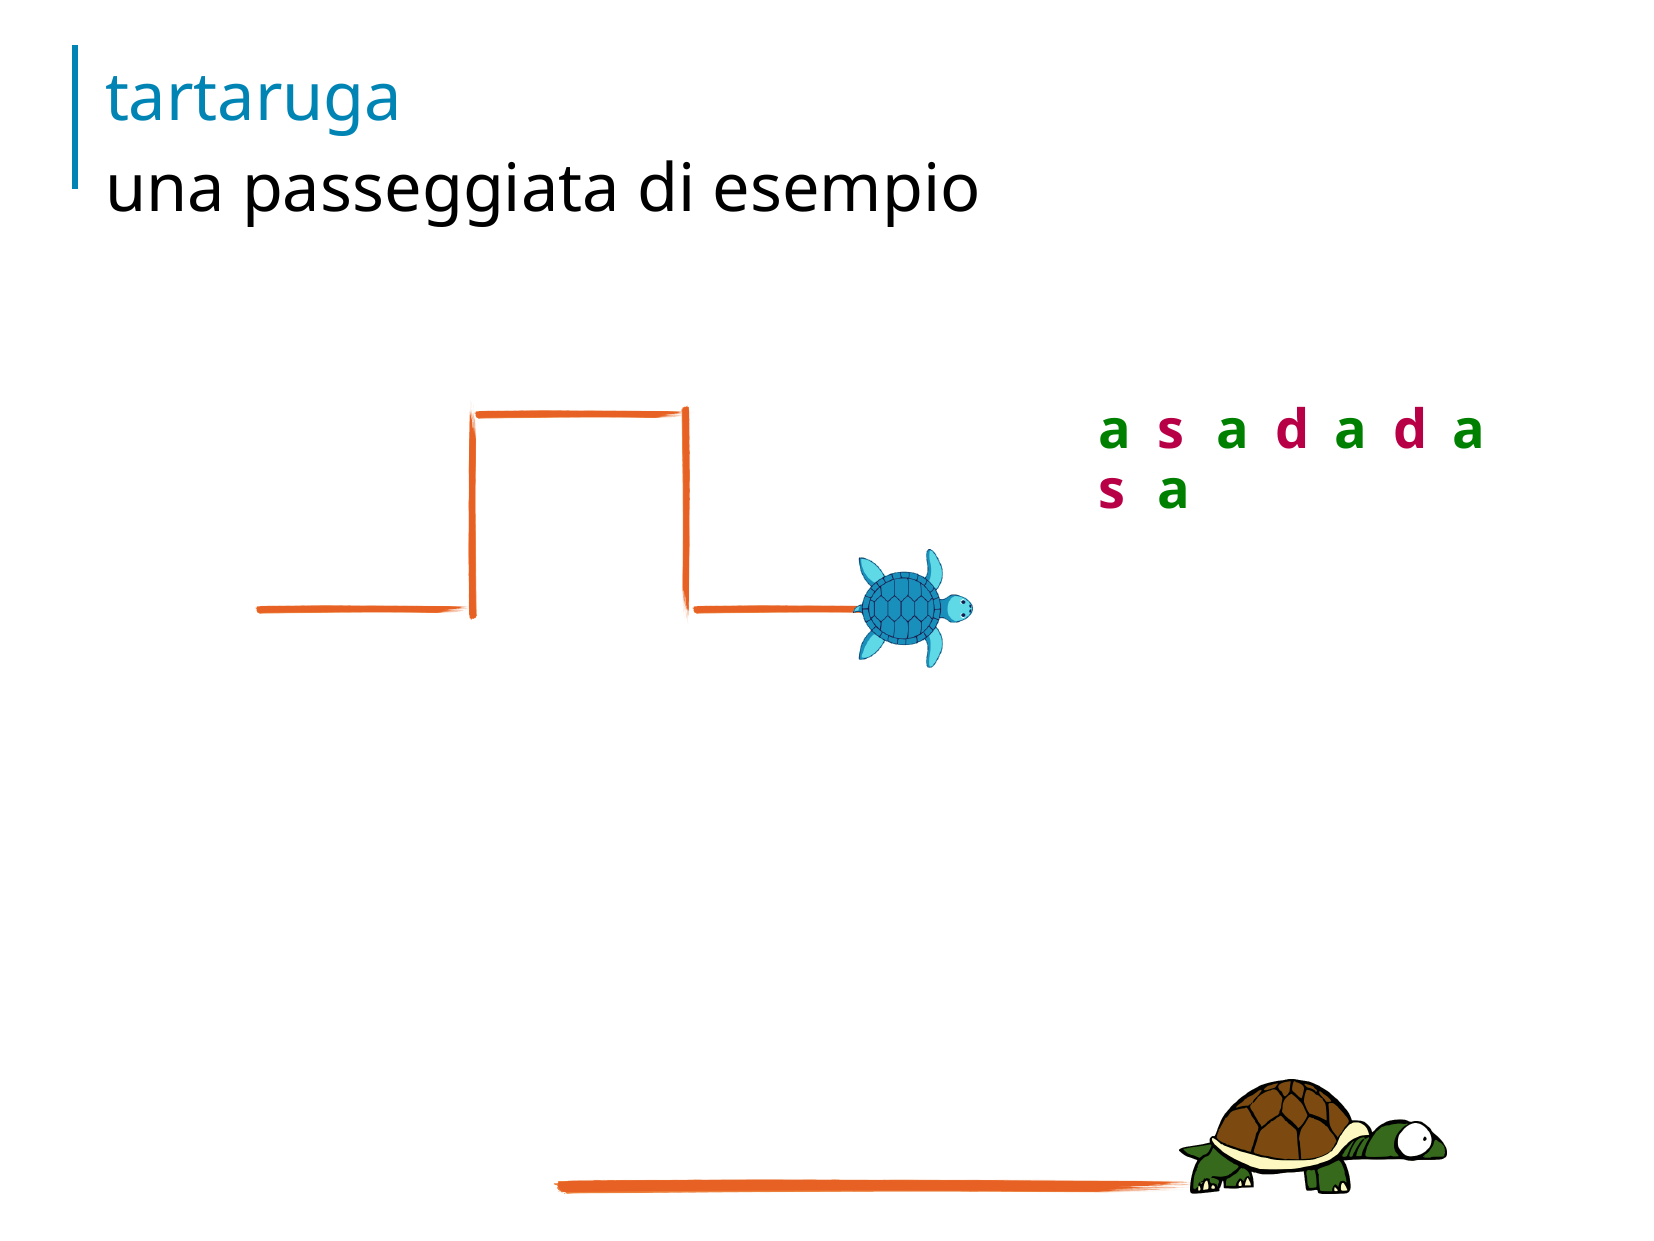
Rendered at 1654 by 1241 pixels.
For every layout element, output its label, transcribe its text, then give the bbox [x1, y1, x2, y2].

text_box s [1083, 442, 1142, 531]
text_box a [1438, 383, 1514, 472]
text_box a [1142, 442, 1219, 531]
text_box d [1260, 383, 1319, 472]
text_box a [1083, 383, 1142, 442]
text_box a [1201, 383, 1260, 472]
text_box d [1378, 383, 1438, 472]
picture [553, 1079, 1447, 1194]
text_box a [1319, 383, 1378, 472]
text_box s [1142, 383, 1201, 442]
picture [255, 399, 695, 626]
title tartaruga una passeggiata di esempio [105, 49, 1571, 200]
picture [692, 549, 973, 668]
